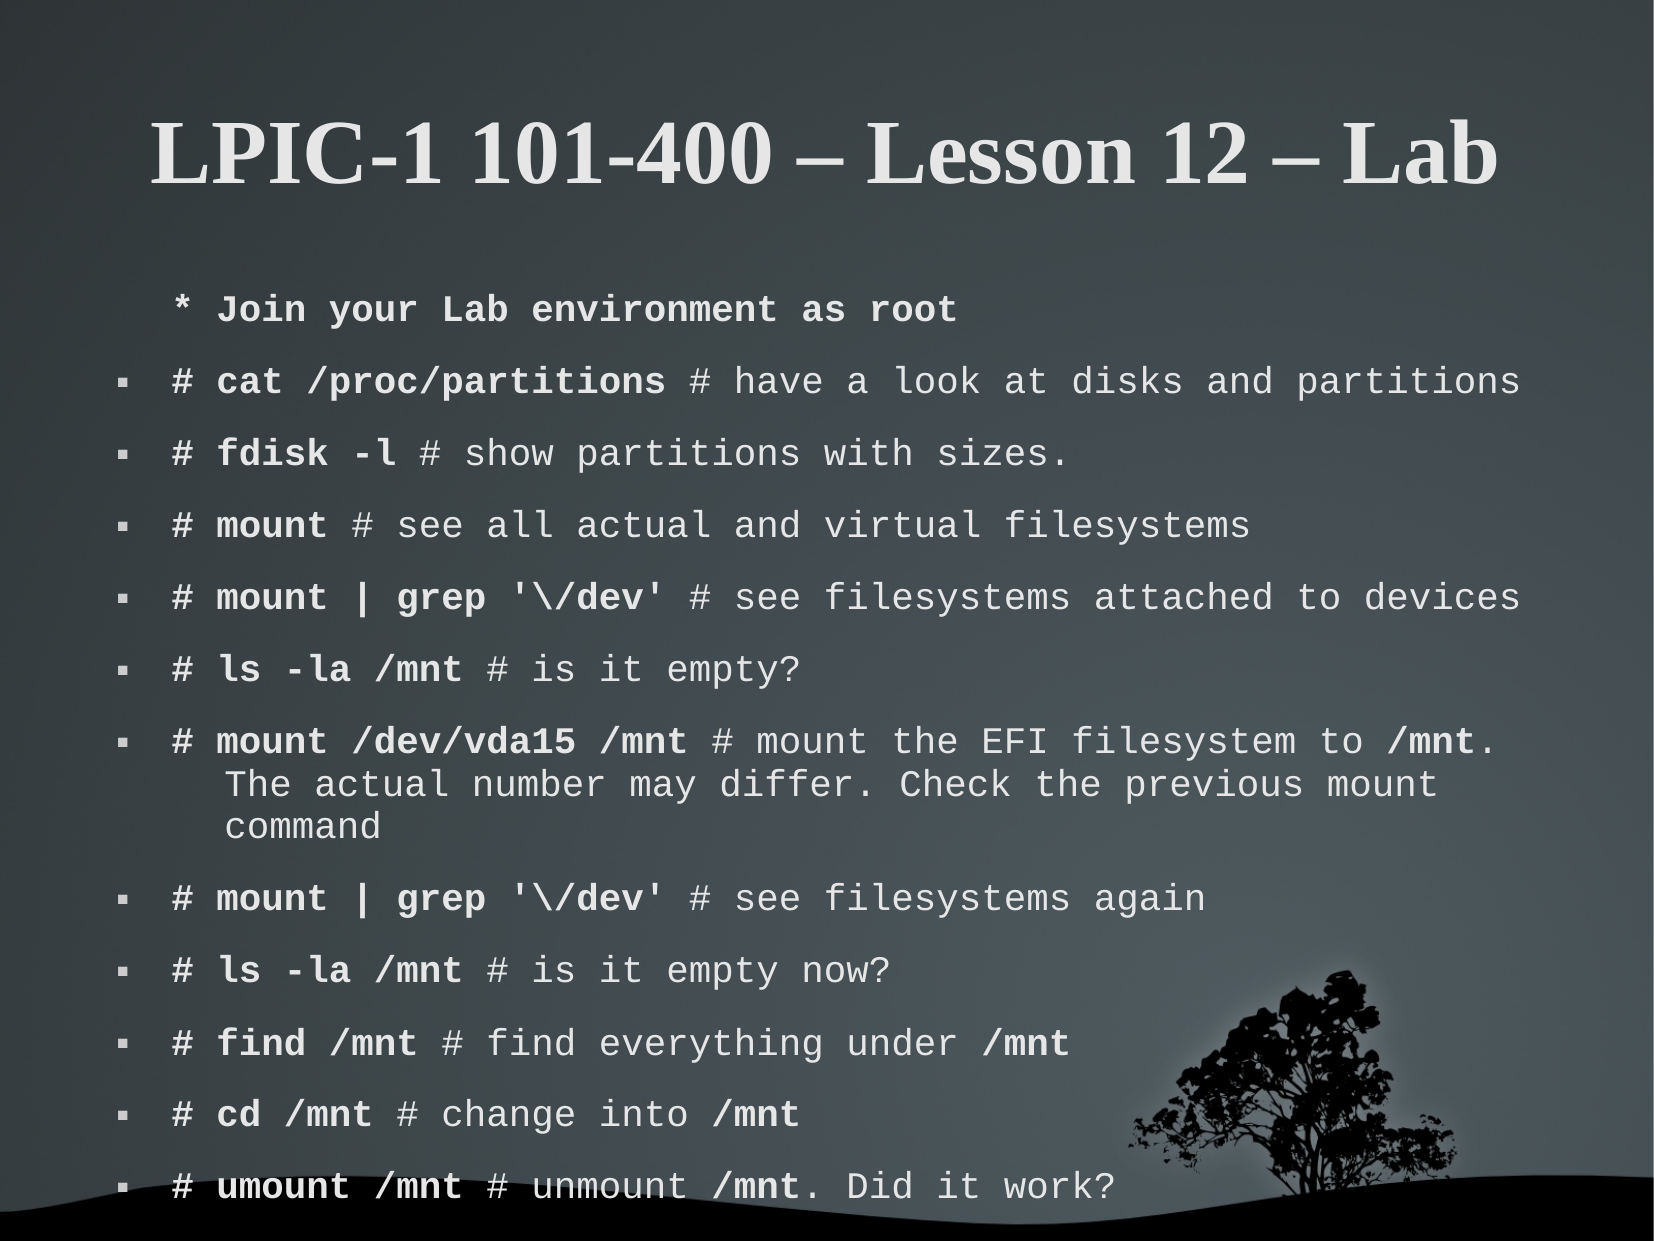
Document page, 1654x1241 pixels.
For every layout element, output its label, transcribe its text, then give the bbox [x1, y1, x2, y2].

list * Join your Lab environment as root # cat /proc/partitions # have a look at disks and partitions # fdisk -l # show partitions with sizes. # mount # see all actual and virtual filesystems # mount | grep '\/dev' # see filesystems attached to devices # ls -la /mnt # is it empty? # mount /dev/vda15 /mnt # mount the EFI filesystem to /mnt. The actual number may differ. Check the previous mount command # mount | grep '\/dev' # see filesystems again # ls -la /mnt # is it empty now? # find /mnt # find everything under /mnt # cd /mnt # change into /mnt # umount /mnt # unmount /mnt. Did it work? # mount | grep '\/mnt' # still there? [82, 290, 1571, 1114]
title LPIC-1 101-400 – Lesson 12 – Lab [82, 49, 1571, 257]
picture [0, 0, 1654, 1241]
